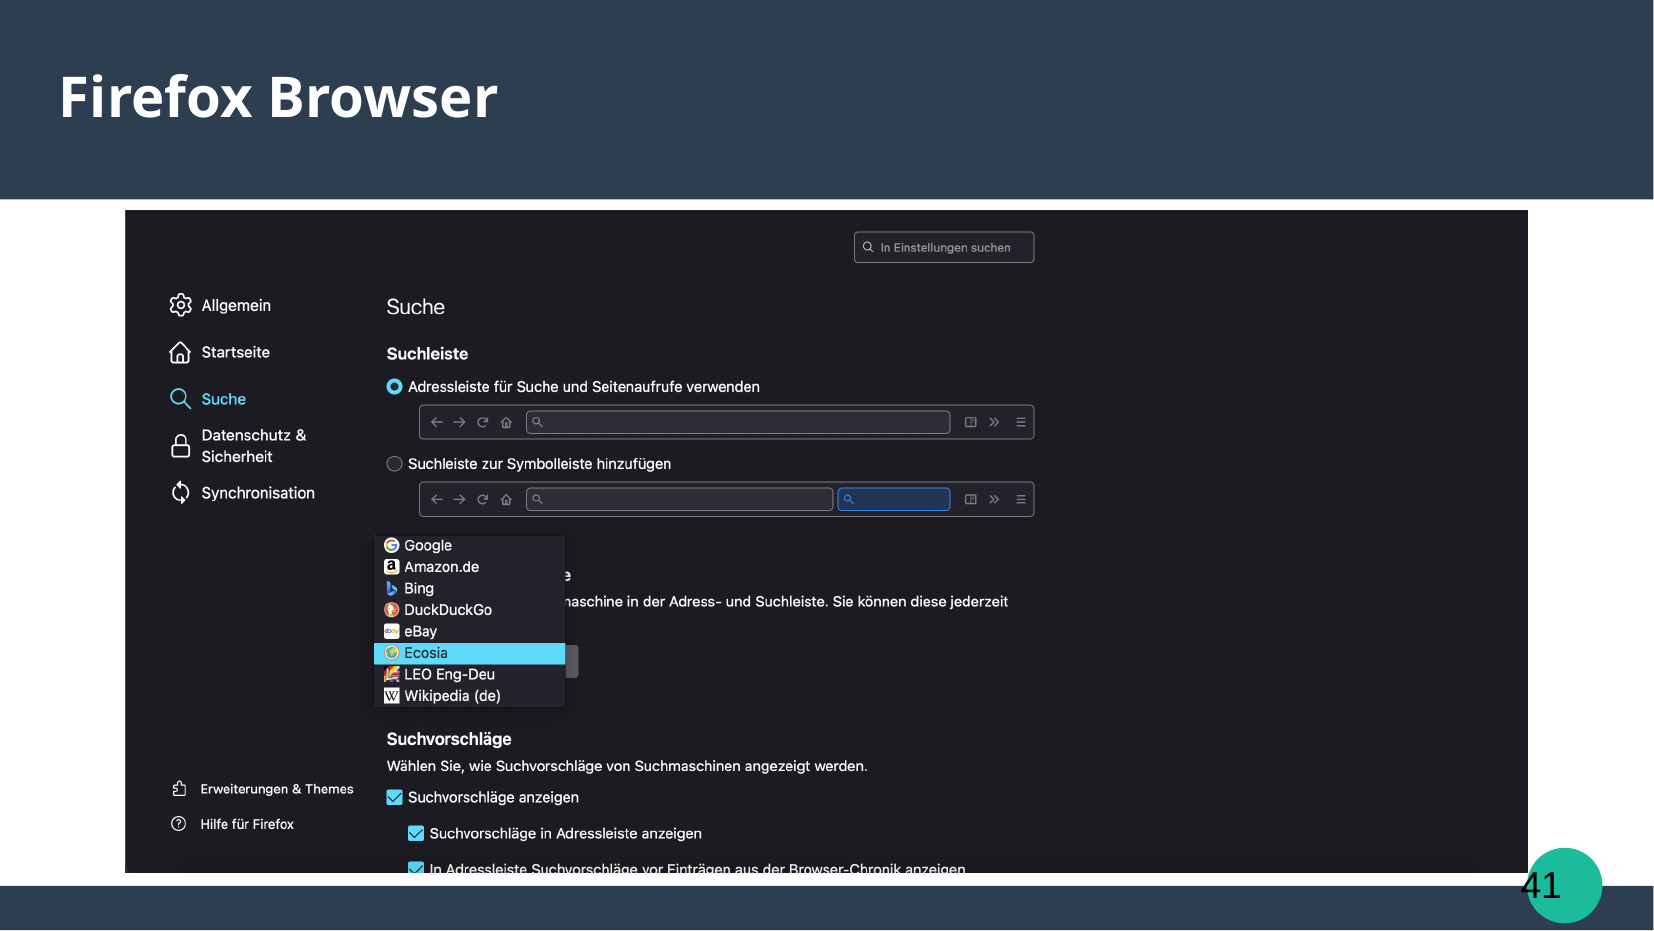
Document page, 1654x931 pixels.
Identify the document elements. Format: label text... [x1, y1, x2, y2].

title Firefox Browser [59, 37, 1595, 155]
picture [125, 210, 1528, 873]
